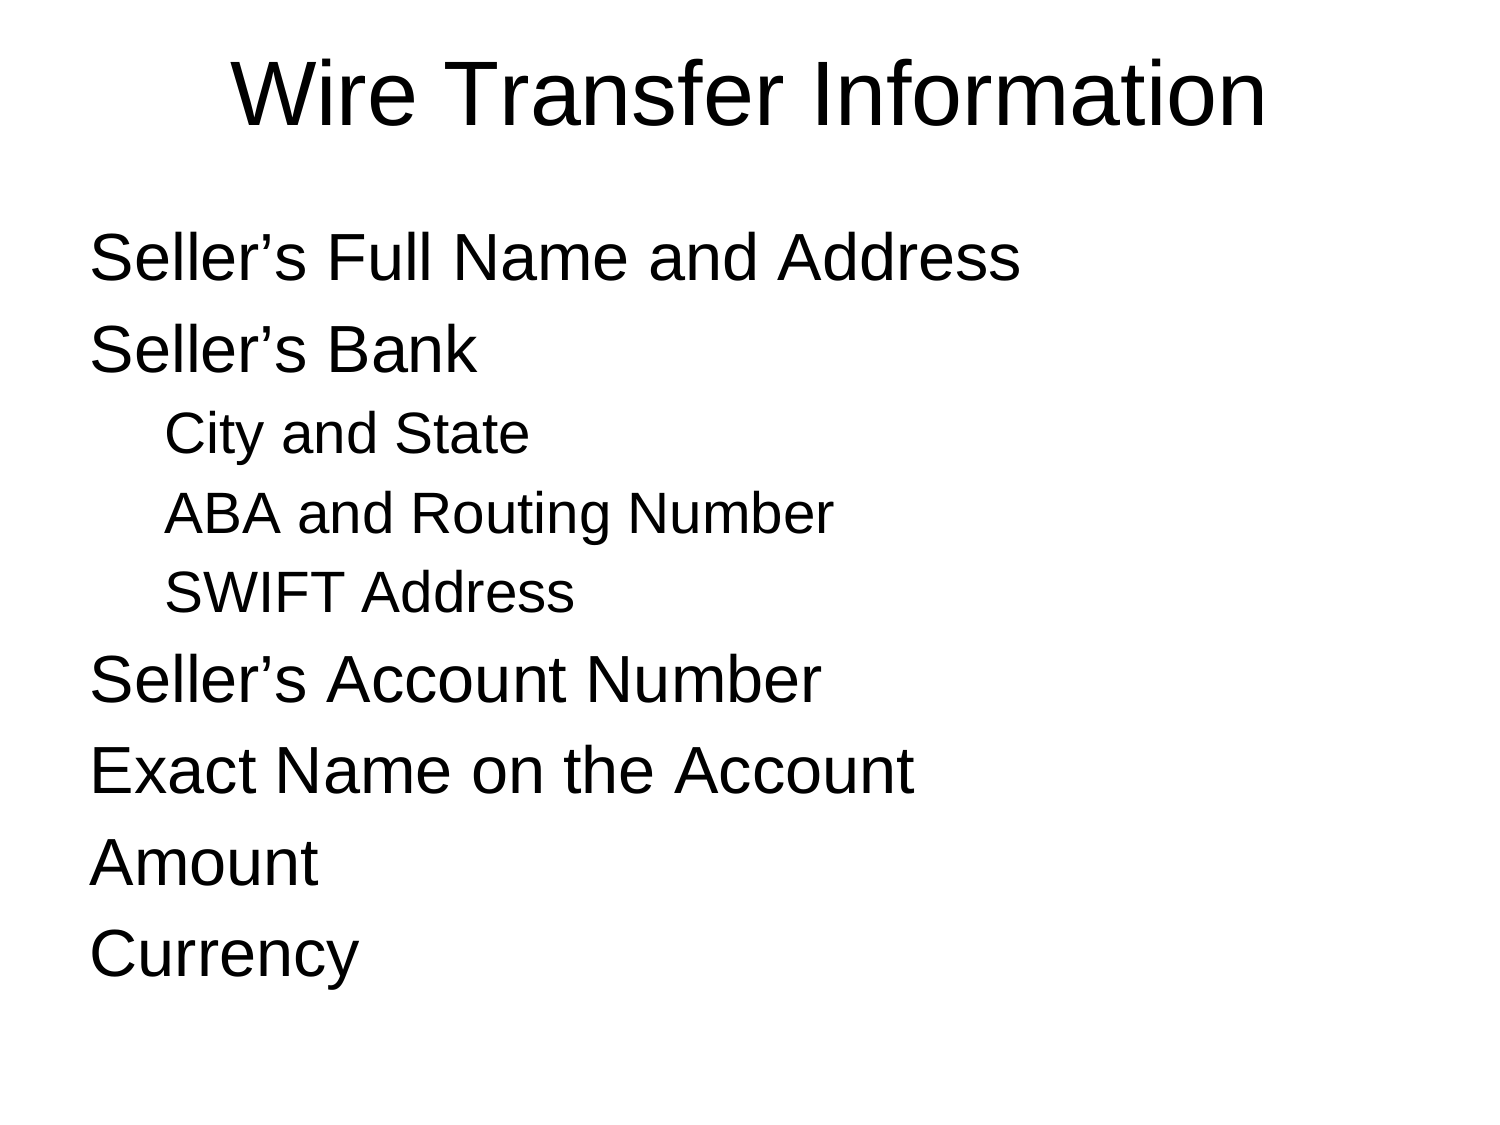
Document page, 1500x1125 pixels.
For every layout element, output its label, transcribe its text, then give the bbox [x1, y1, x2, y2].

list Seller’s Full Name and Address Seller’s Bank City and State ABA and Routing Number SWIFT Address Seller’s Account Number Exact Name on the Account Amount Currency [75, 212, 1426, 1125]
title Wire Transfer Information [75, 0, 1426, 188]
